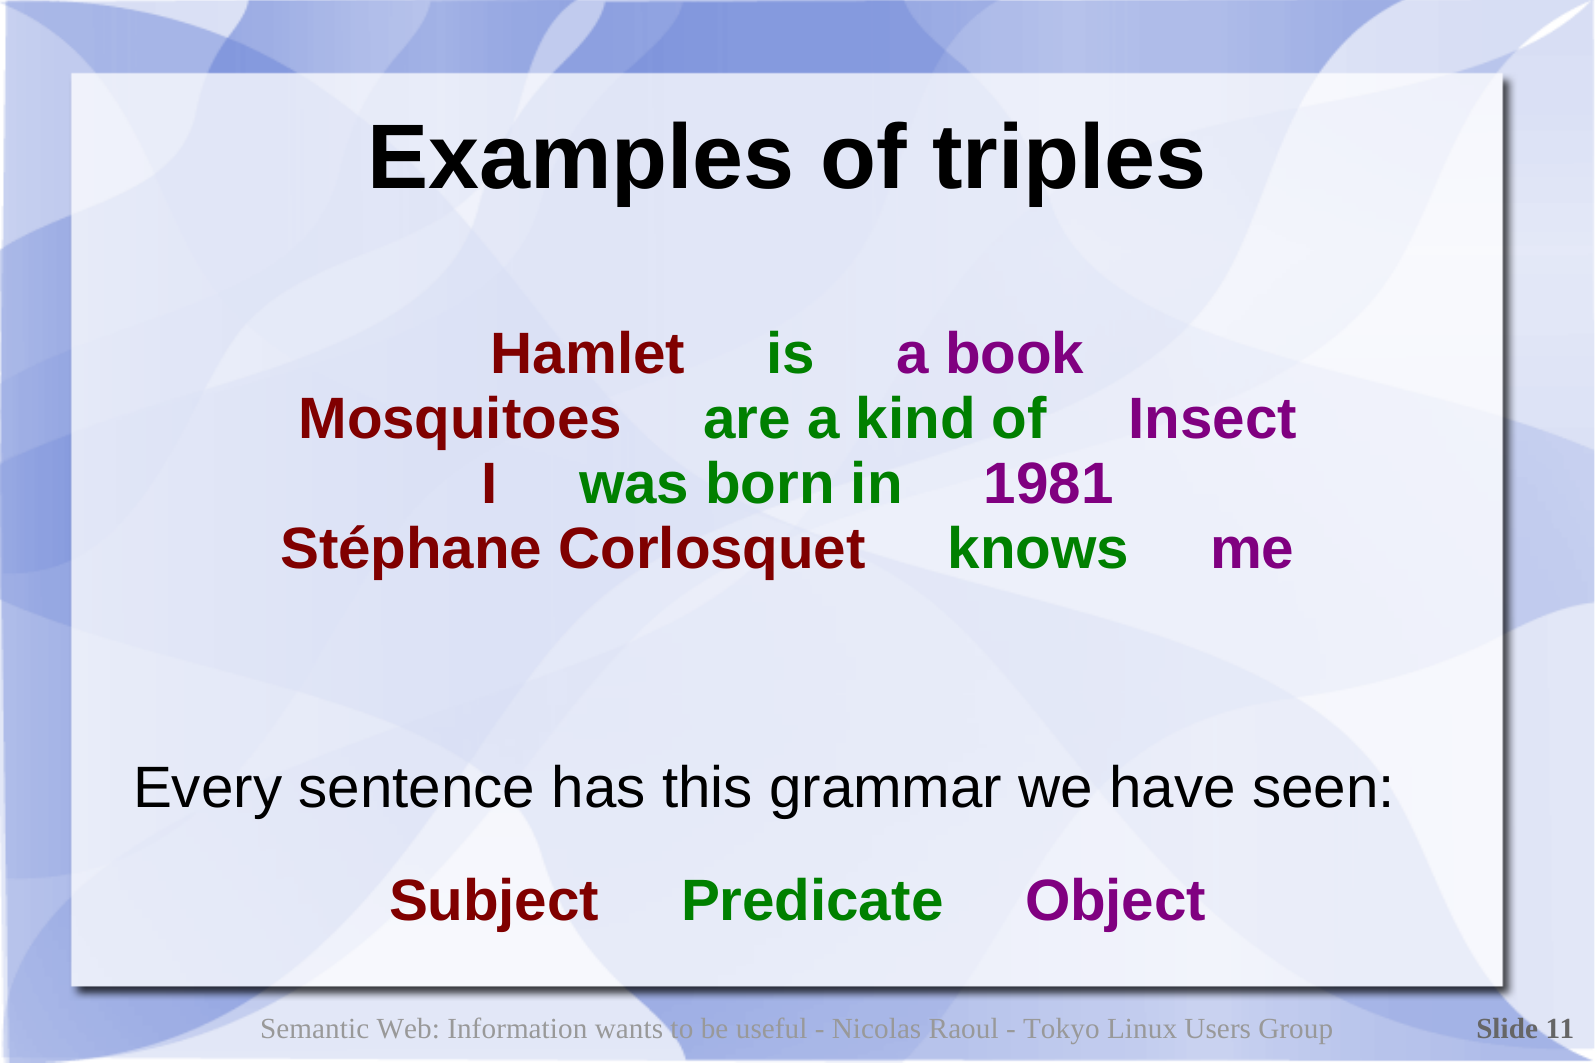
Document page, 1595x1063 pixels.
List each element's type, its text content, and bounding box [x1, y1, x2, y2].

text_box Subject Predicate Object [112, 825, 1463, 976]
picture [0, 0, 1595, 1063]
text_box Hamlet is a book Mosquitoes are a kind of Insect I was born in 1981 Stéphane Corlosquet knows me [112, 300, 1463, 602]
title Examples of triples [75, 75, 1501, 238]
subtitle Every sentence has this grammar we have seen: [112, 712, 1463, 825]
